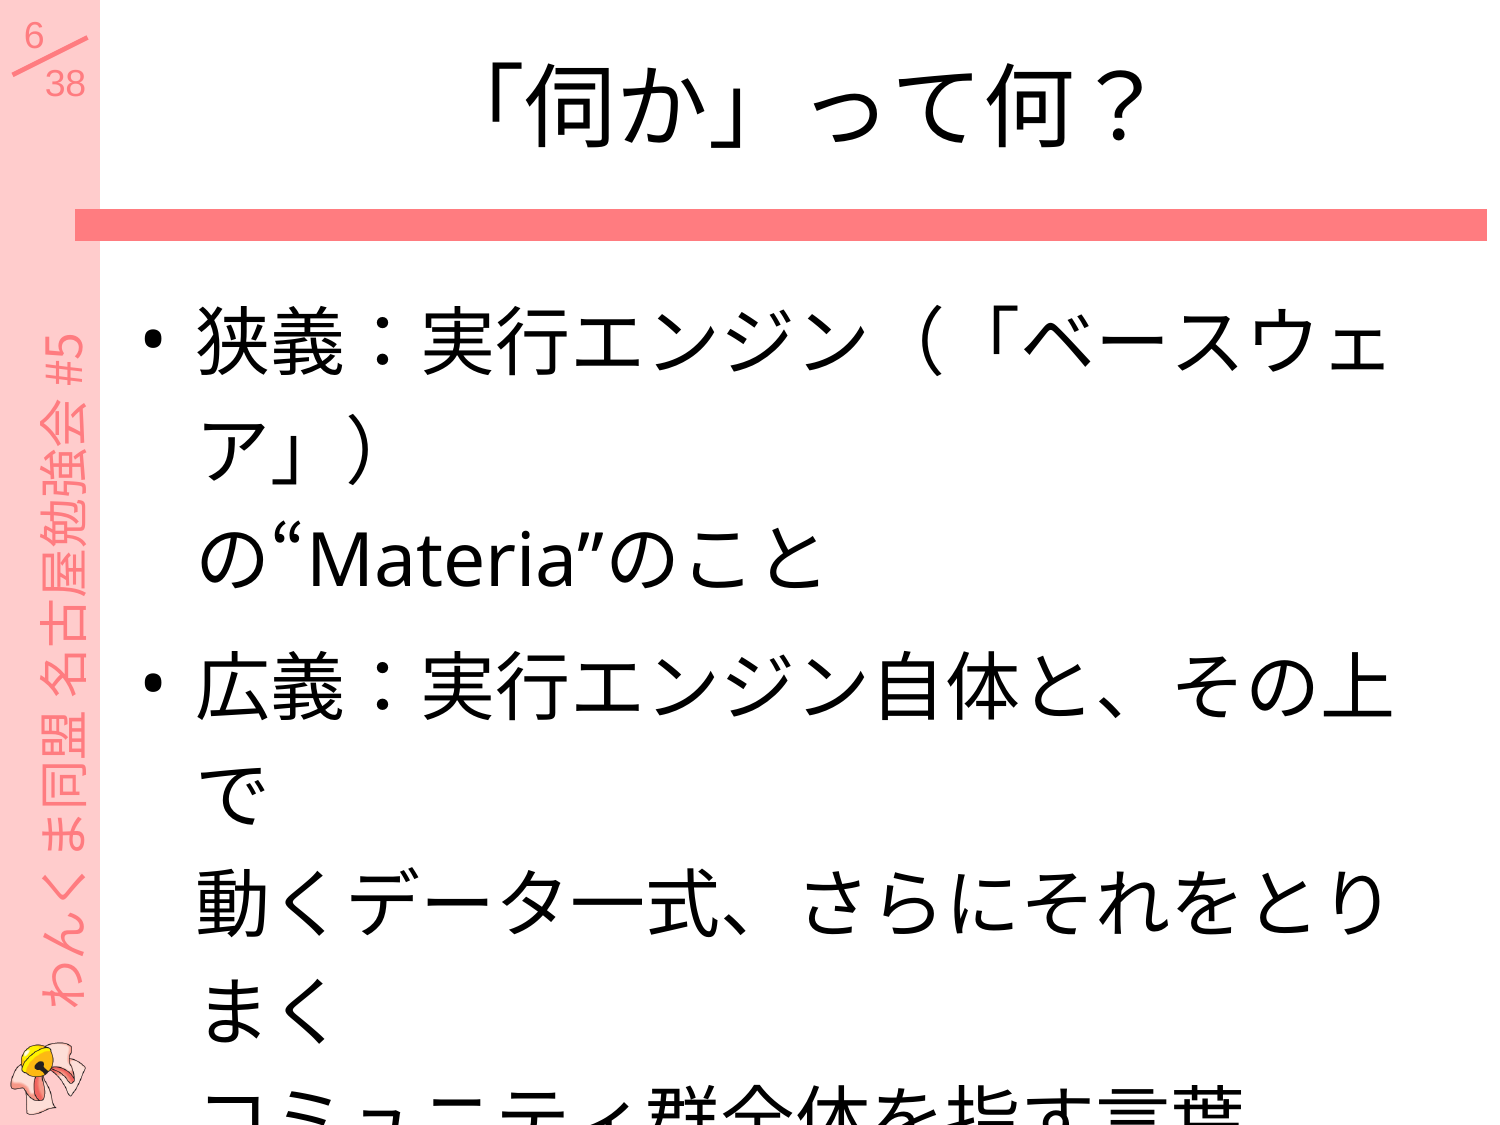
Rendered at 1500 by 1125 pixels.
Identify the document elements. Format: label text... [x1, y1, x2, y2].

title 「伺か」って何？ [125, 0, 1476, 226]
list 狭義：実行エンジン（「ベースウェア」） の“Materia”のこと 広義：実行エンジン自体と、その上で 動くデータ一式、さらにそれをとりまく コミュニティ群全体を指す言葉。 ベースウェア＝ガジェットエンジンもどき 基本はWindows上。 Mac、UNIX系OSにも移植。 けっこうむりやり。 [125, 275, 1476, 1116]
picture [10, 1042, 86, 1115]
